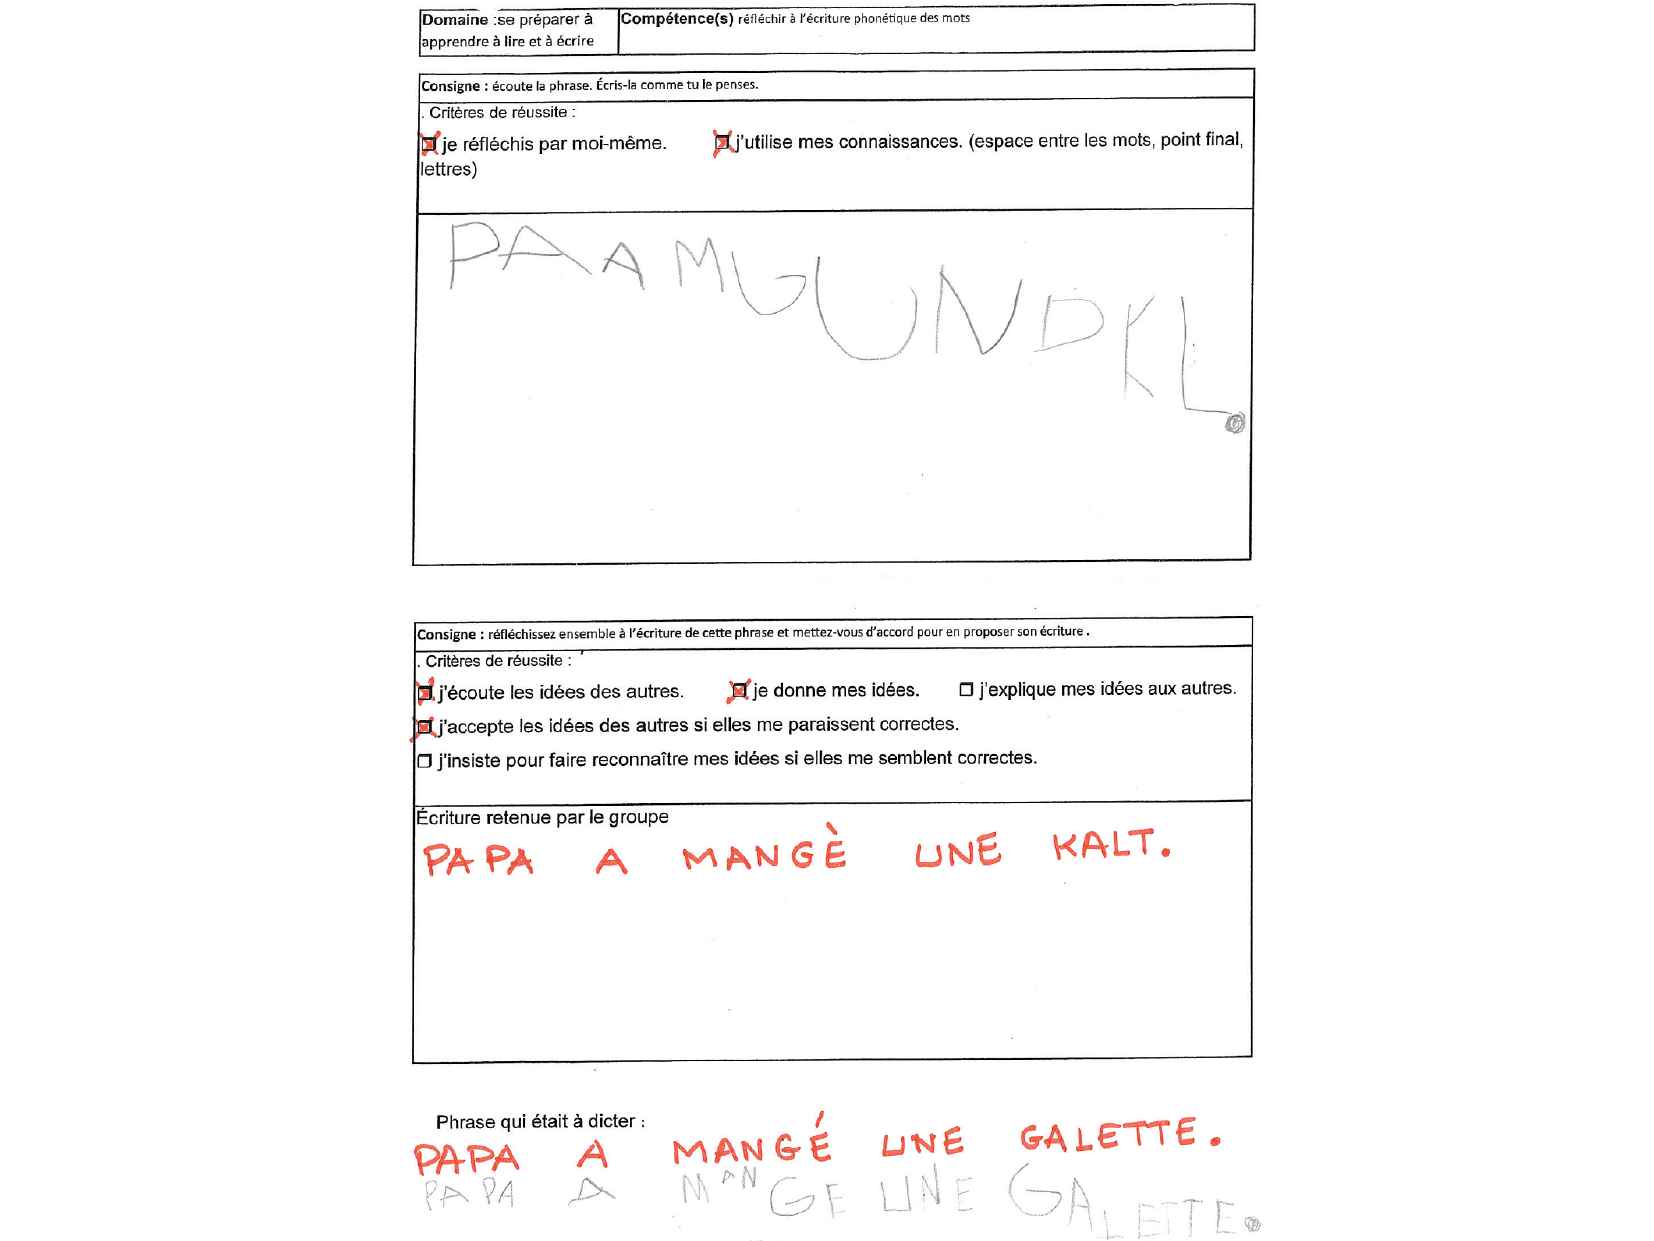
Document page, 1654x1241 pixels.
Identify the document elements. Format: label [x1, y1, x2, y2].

picture [405, 0, 1270, 1241]
